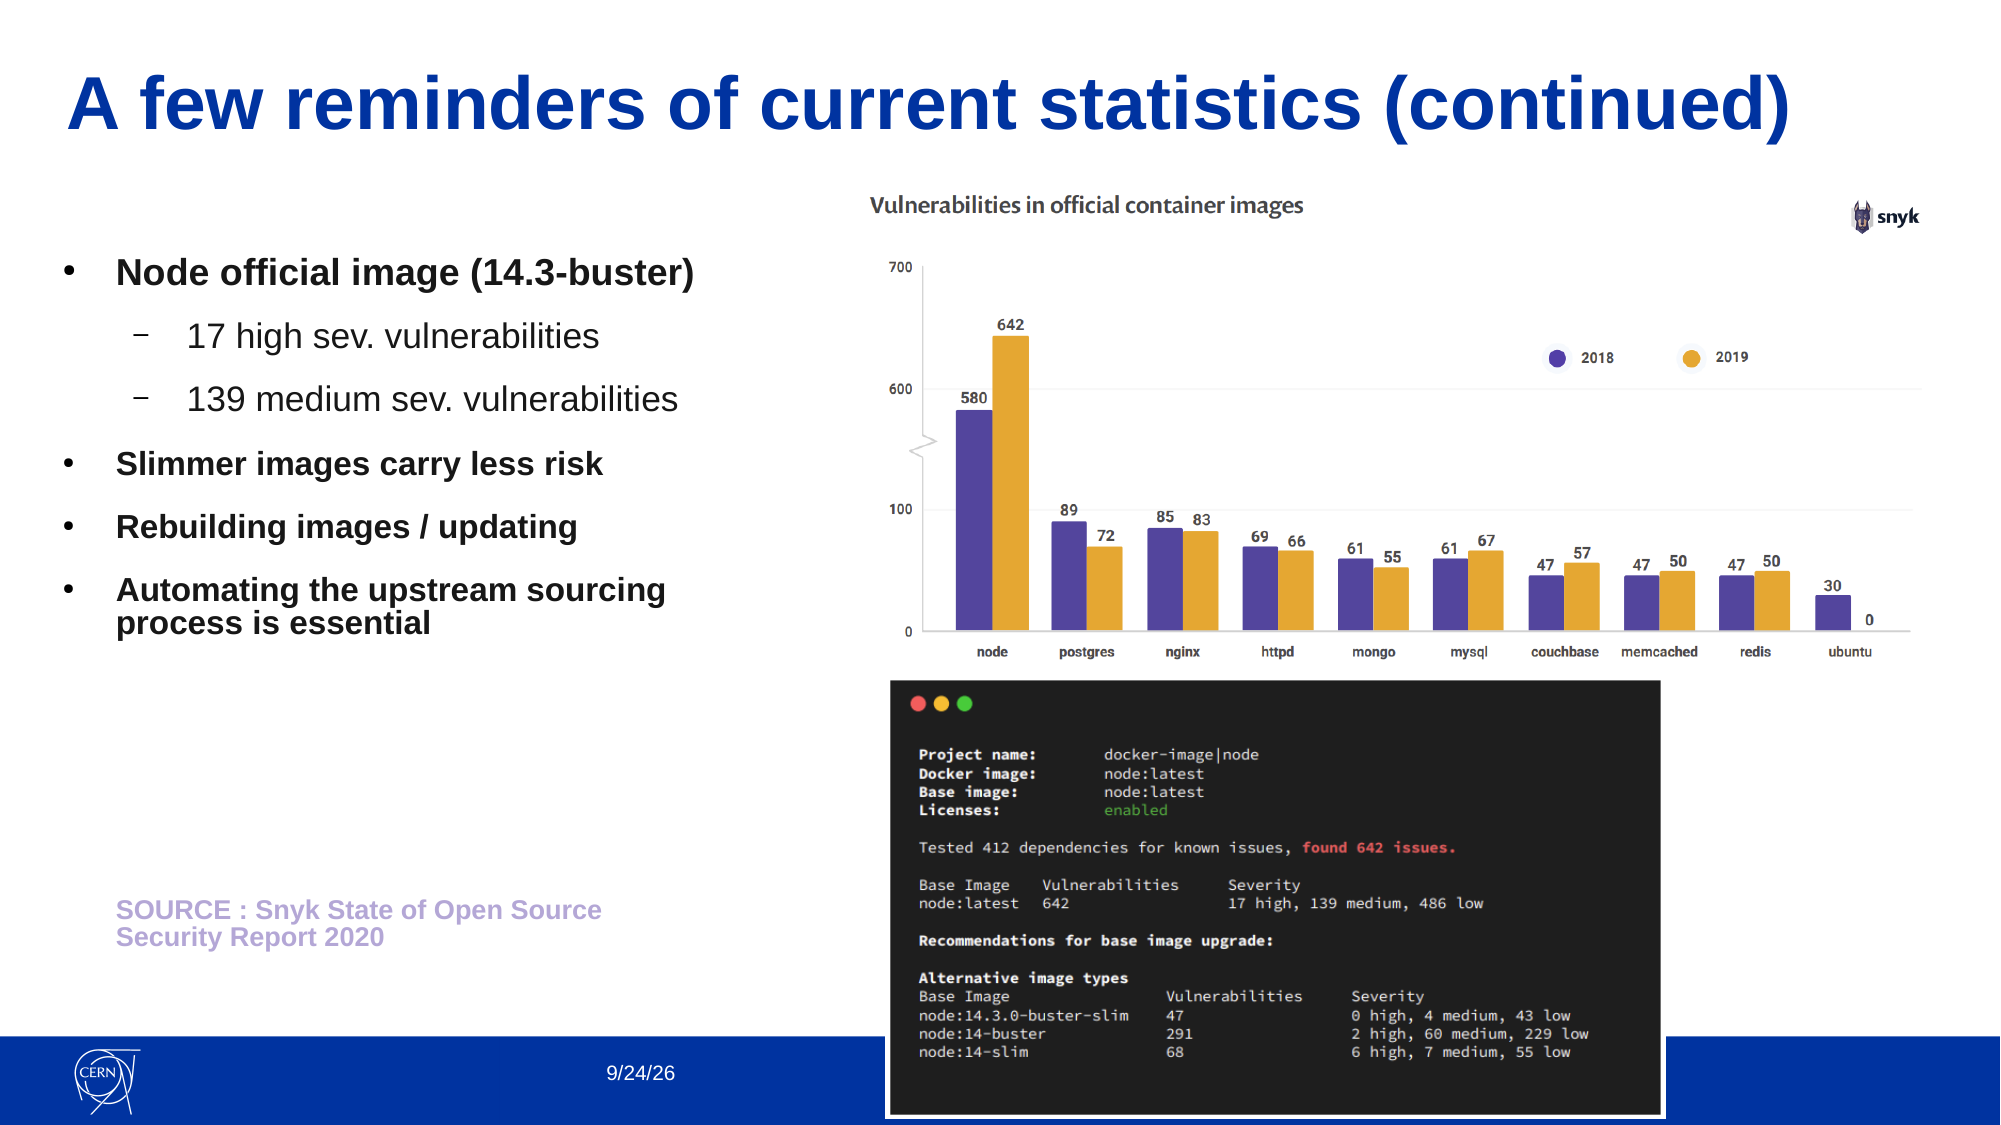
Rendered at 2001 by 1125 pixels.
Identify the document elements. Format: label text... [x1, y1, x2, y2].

title A few reminders of current statistics (continued) [66, 61, 1933, 237]
list Node official image (14.3-buster) 17 high sev. vulnerabilities 139 medium sev. vulnerabilities Slimmer images carry less risk Rebuilding images / updating Automating the upstream sourcing process is essential SOURCE : Snyk State of Open Source Security Report 2020 [45, 254, 706, 1012]
picture [0, 674, 2000, 1125]
picture [852, 172, 1933, 661]
